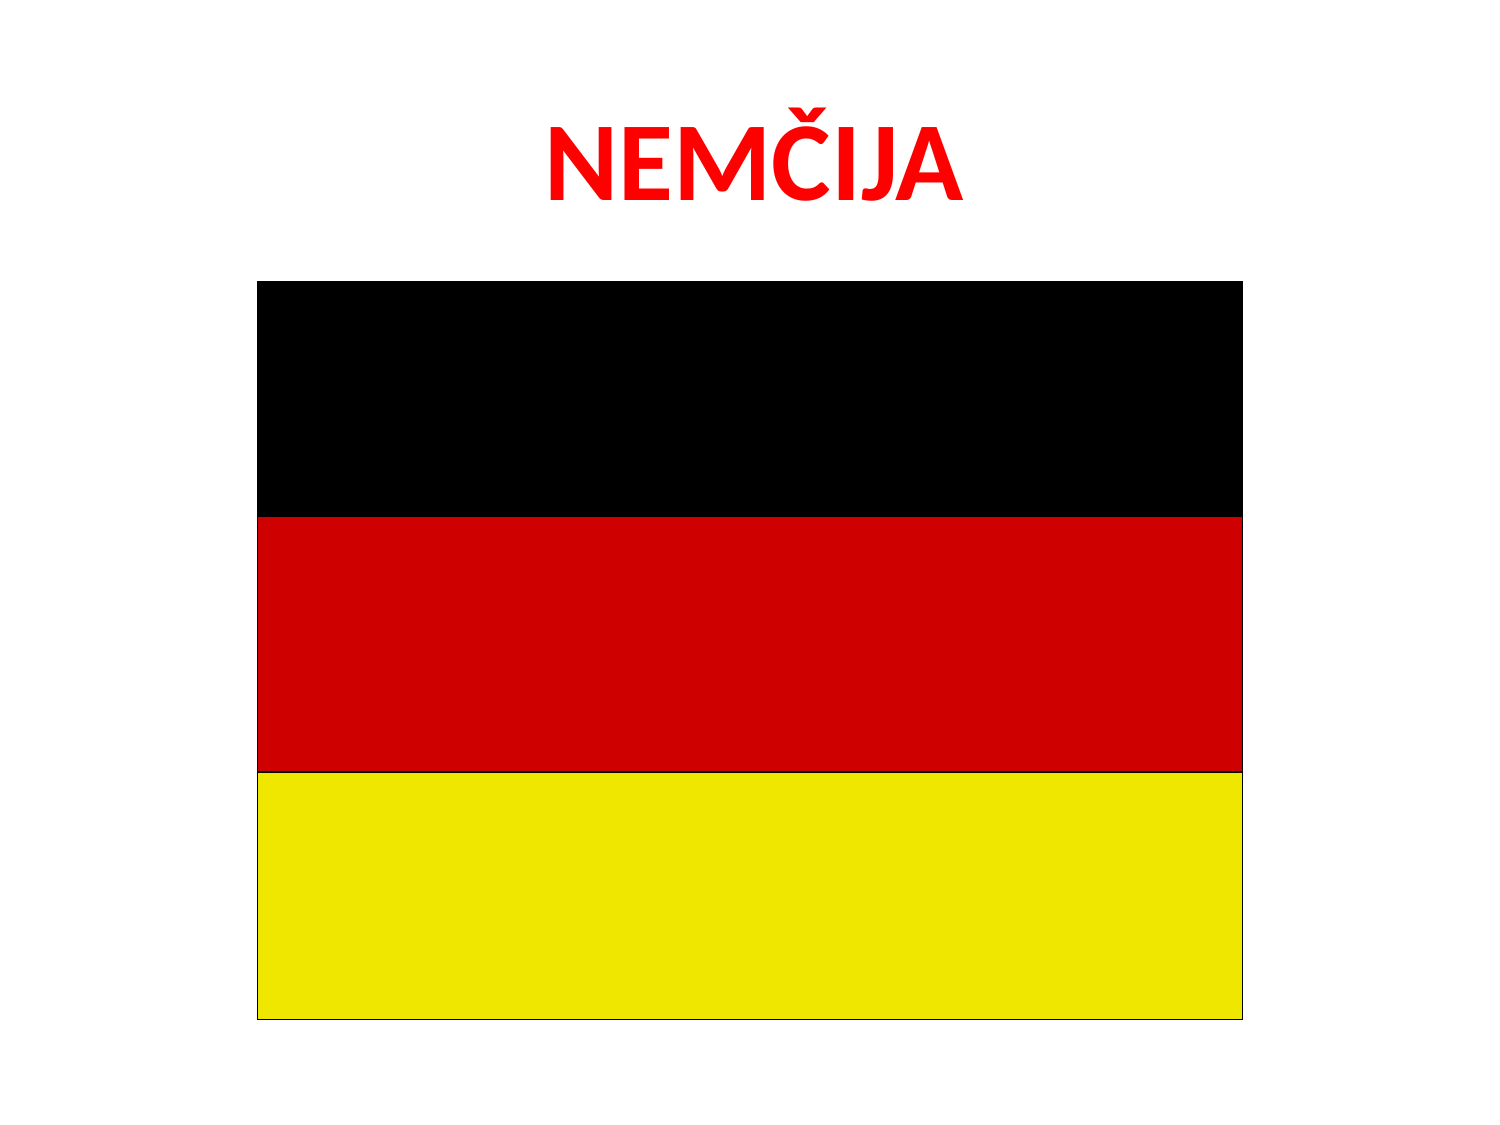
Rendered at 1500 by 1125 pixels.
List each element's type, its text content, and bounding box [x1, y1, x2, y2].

picture [257, 281, 1243, 1020]
title NEMČIJA [117, 35, 1393, 277]
